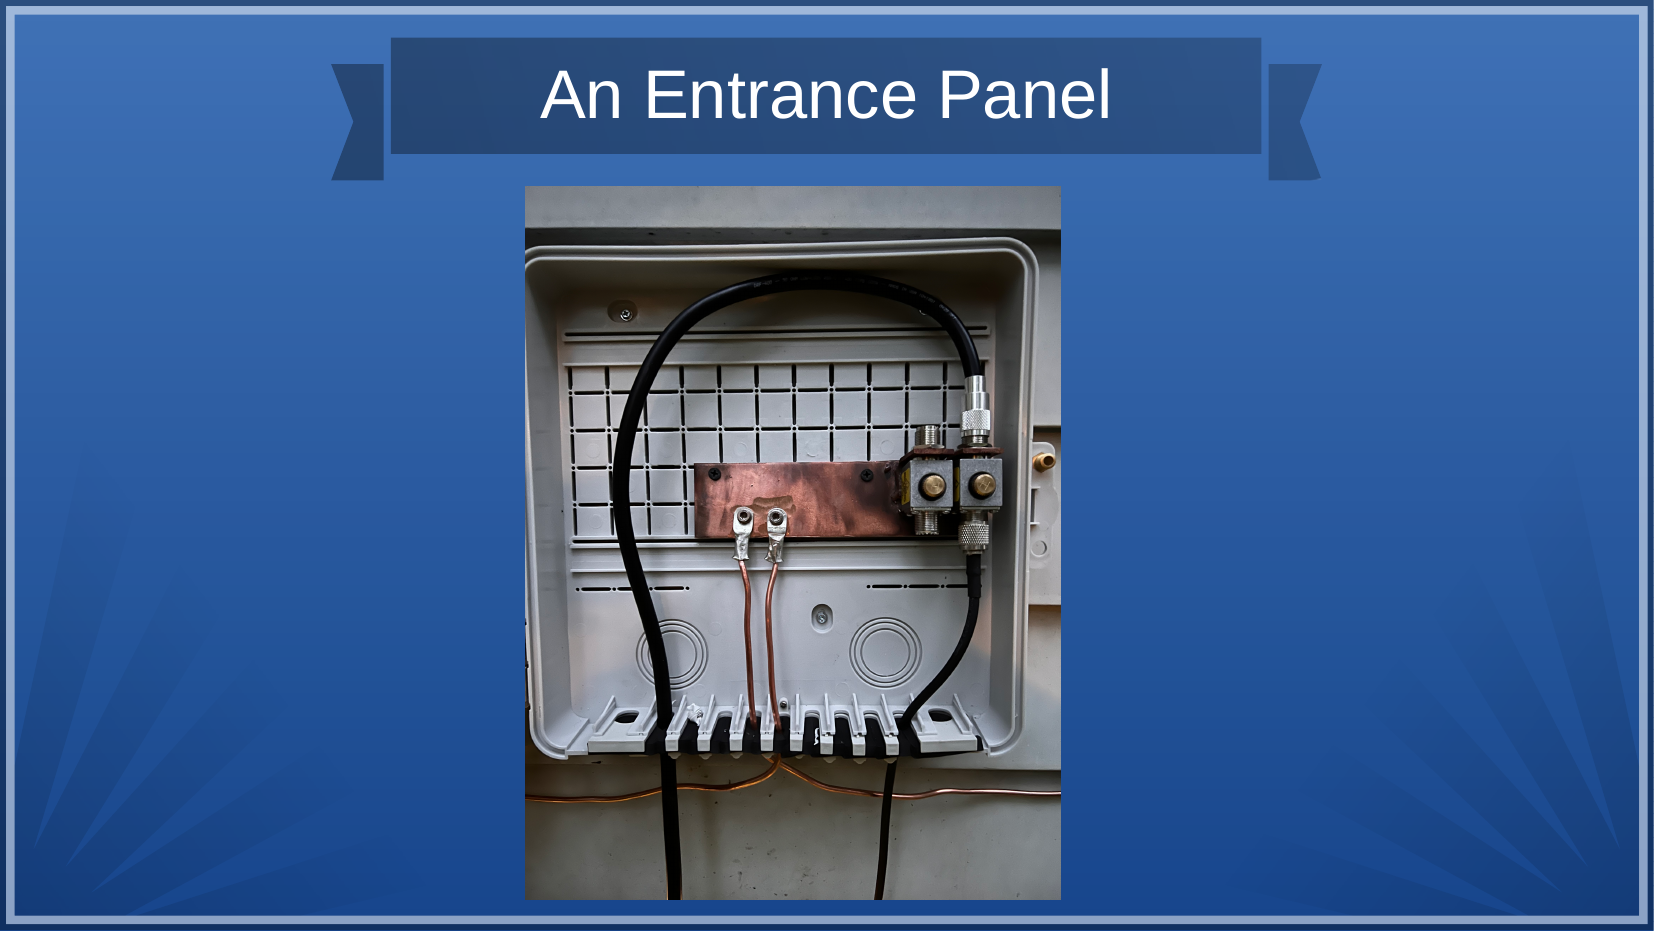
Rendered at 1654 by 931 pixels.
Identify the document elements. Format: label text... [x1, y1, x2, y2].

picture [525, 186, 1061, 901]
title An Entrance Panel [389, 35, 1264, 154]
